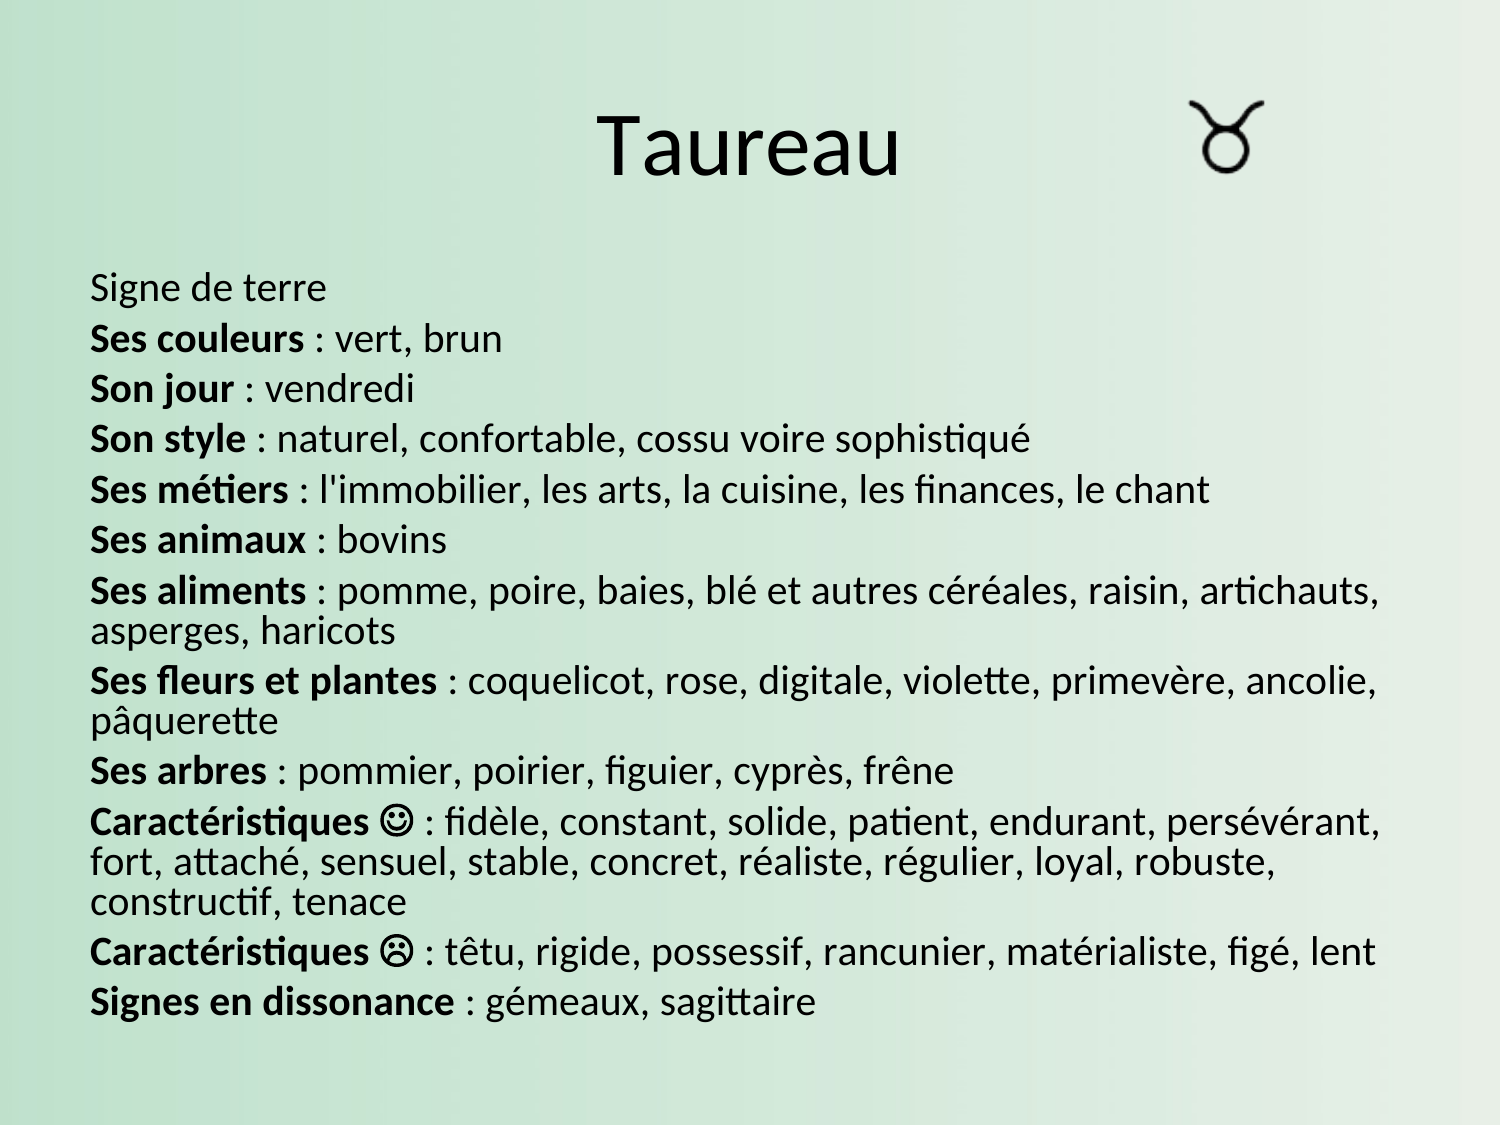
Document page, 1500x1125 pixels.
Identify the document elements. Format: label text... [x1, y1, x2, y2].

title Taureau [75, 45, 1426, 233]
picture [0, 0, 1500, 1125]
list Signe de terre Ses couleurs : vert, brun Son jour : vendredi Son style : naturel, confortable, cossu voire sophistiqué Ses métiers : l'immobilier, les arts, la cuisine, les finances, le chant Ses animaux : bovins Ses aliments : pomme, poire, baies, blé et autres céréales, raisin, artichauts, asperges, haricots Ses fleurs et plantes : coquelicot, rose, digitale, violette, primevère, ancolie, pâquerette Ses arbres : pommier, poirier, figuier, cyprès, frêne Caractéristiques  : fidèle, constant, solide, patient, endurant, persévérant, fort, attaché, sensuel, stable, concret, réaliste, régulier, loyal, robuste, constructif, tenace Caractéristiques  : têtu, rigide, possessif, rancunier, matérialiste, figé, lent Signes en dissonance : gémeaux, sagittaire [75, 262, 1426, 1032]
